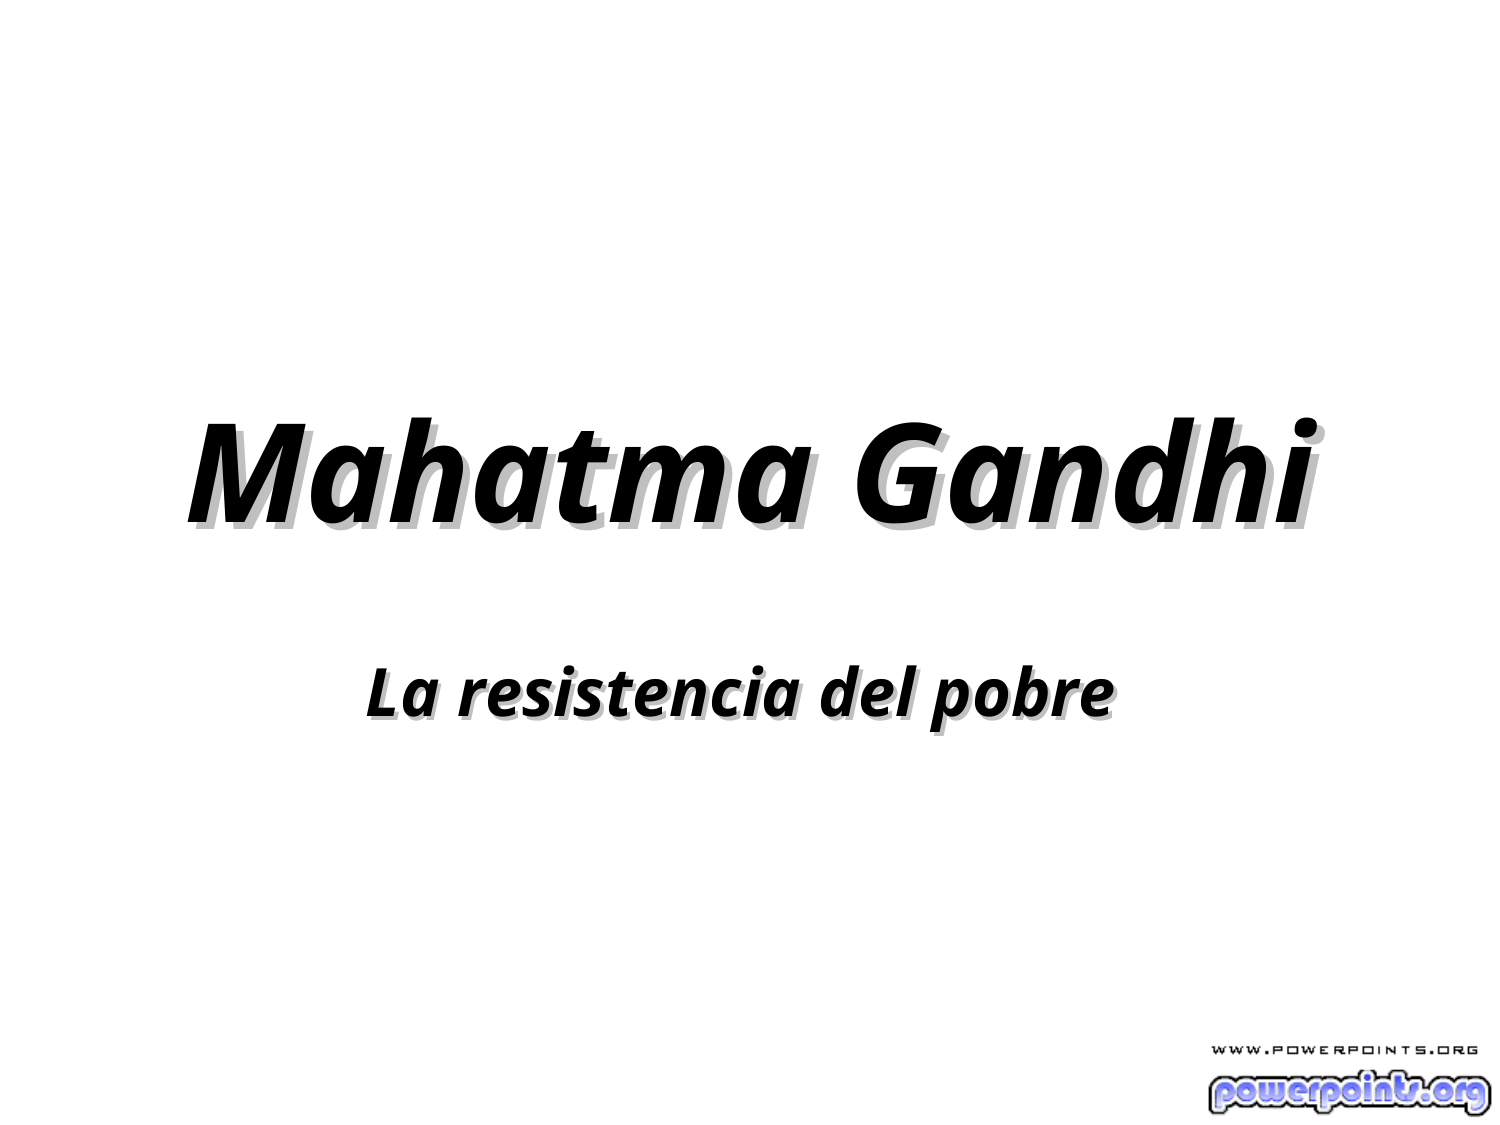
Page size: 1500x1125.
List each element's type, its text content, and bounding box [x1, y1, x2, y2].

title Mahatma Gandhi [112, 374, 1388, 563]
picture [1198, 1034, 1500, 1125]
subtitle La resistencia del pobre [225, 637, 1276, 926]
